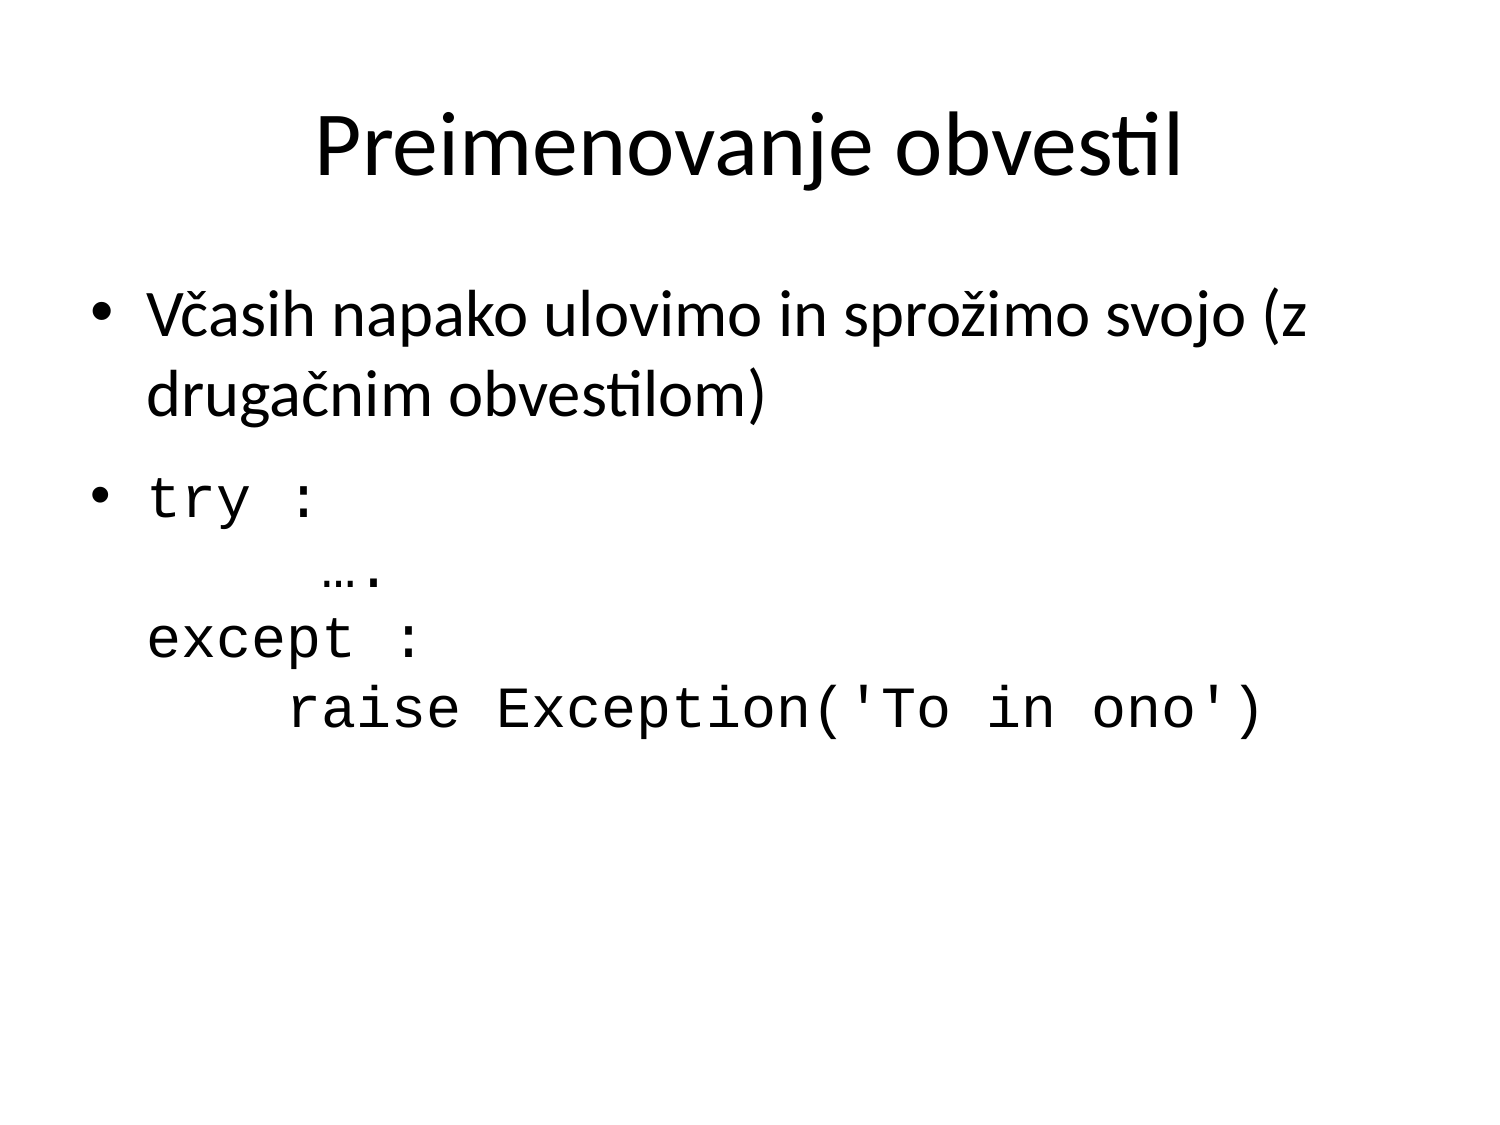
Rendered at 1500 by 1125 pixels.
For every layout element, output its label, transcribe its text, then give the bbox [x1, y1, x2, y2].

list Včasih napako ulovimo in sprožimo svojo (z drugačnim obvestilom) try : …. except : raise Exception('To in ono') [75, 262, 1425, 1005]
title Preimenovanje obvestil [75, 45, 1425, 233]
